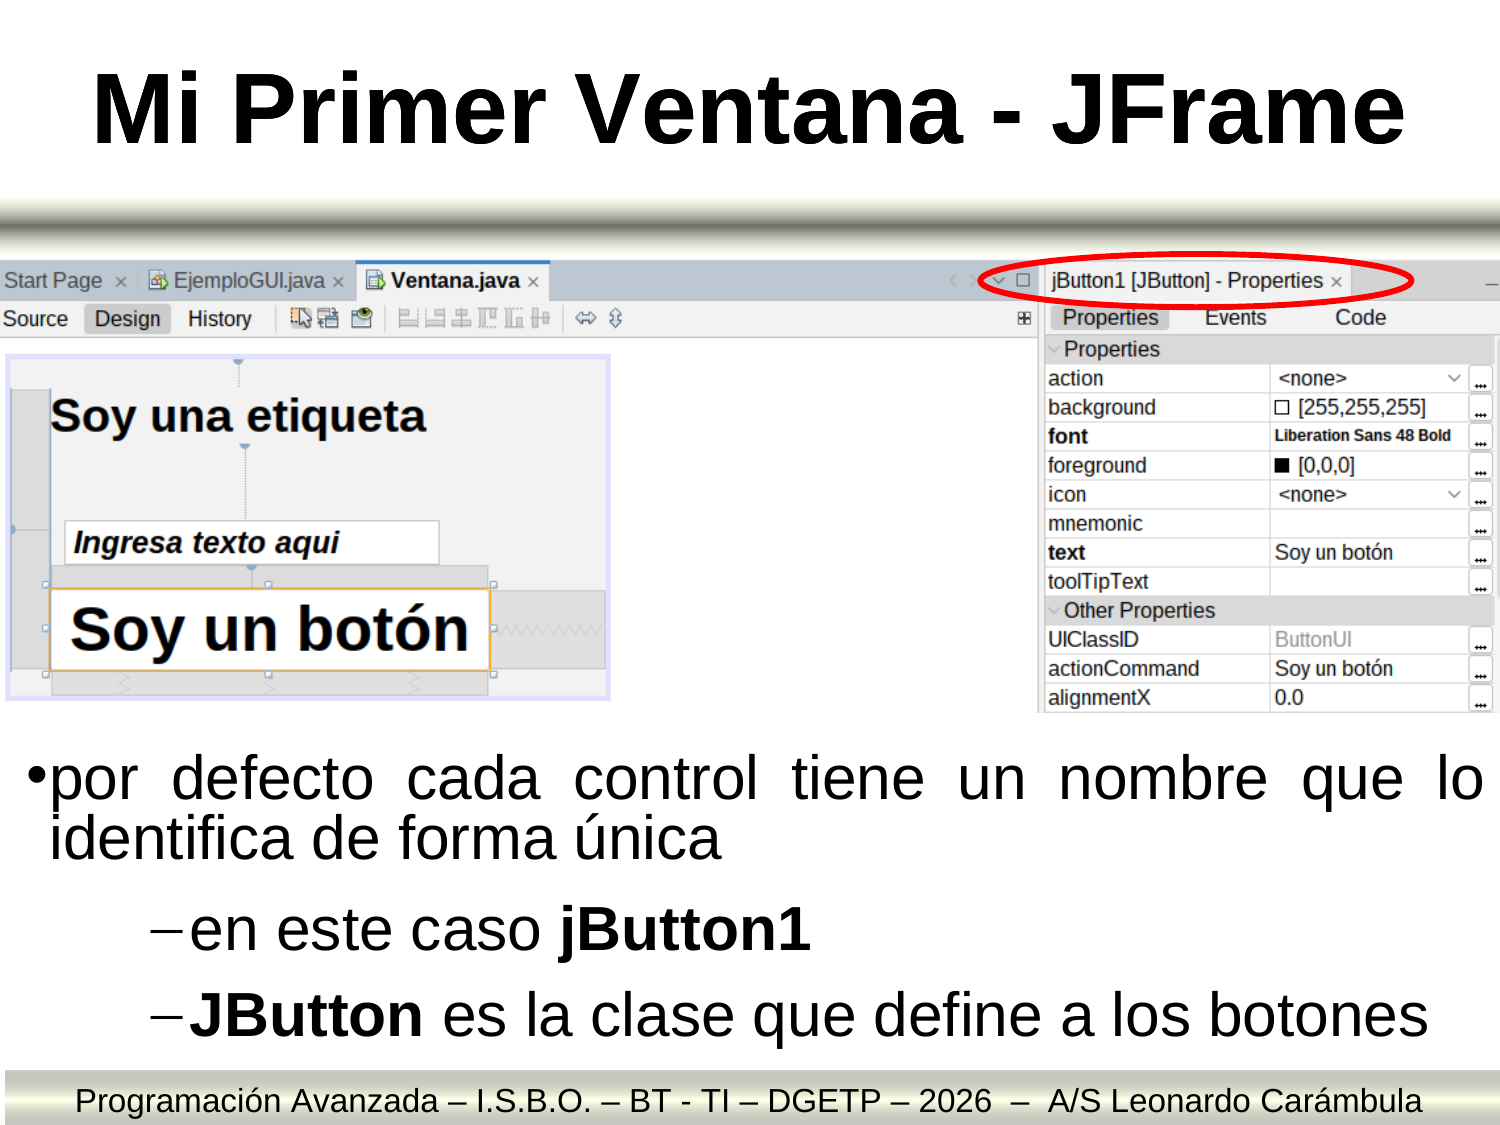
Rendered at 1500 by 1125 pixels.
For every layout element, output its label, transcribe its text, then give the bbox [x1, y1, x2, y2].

picture [0, 259, 1500, 713]
title Mi Primer Ventana - JFrame [0, 9, 1500, 198]
list por defecto cada control tiene un nombre que lo identifica de forma única en este caso jButton1 JButton es la clase que define a los botones [11, 744, 1500, 1063]
picture [984, 259, 1408, 304]
